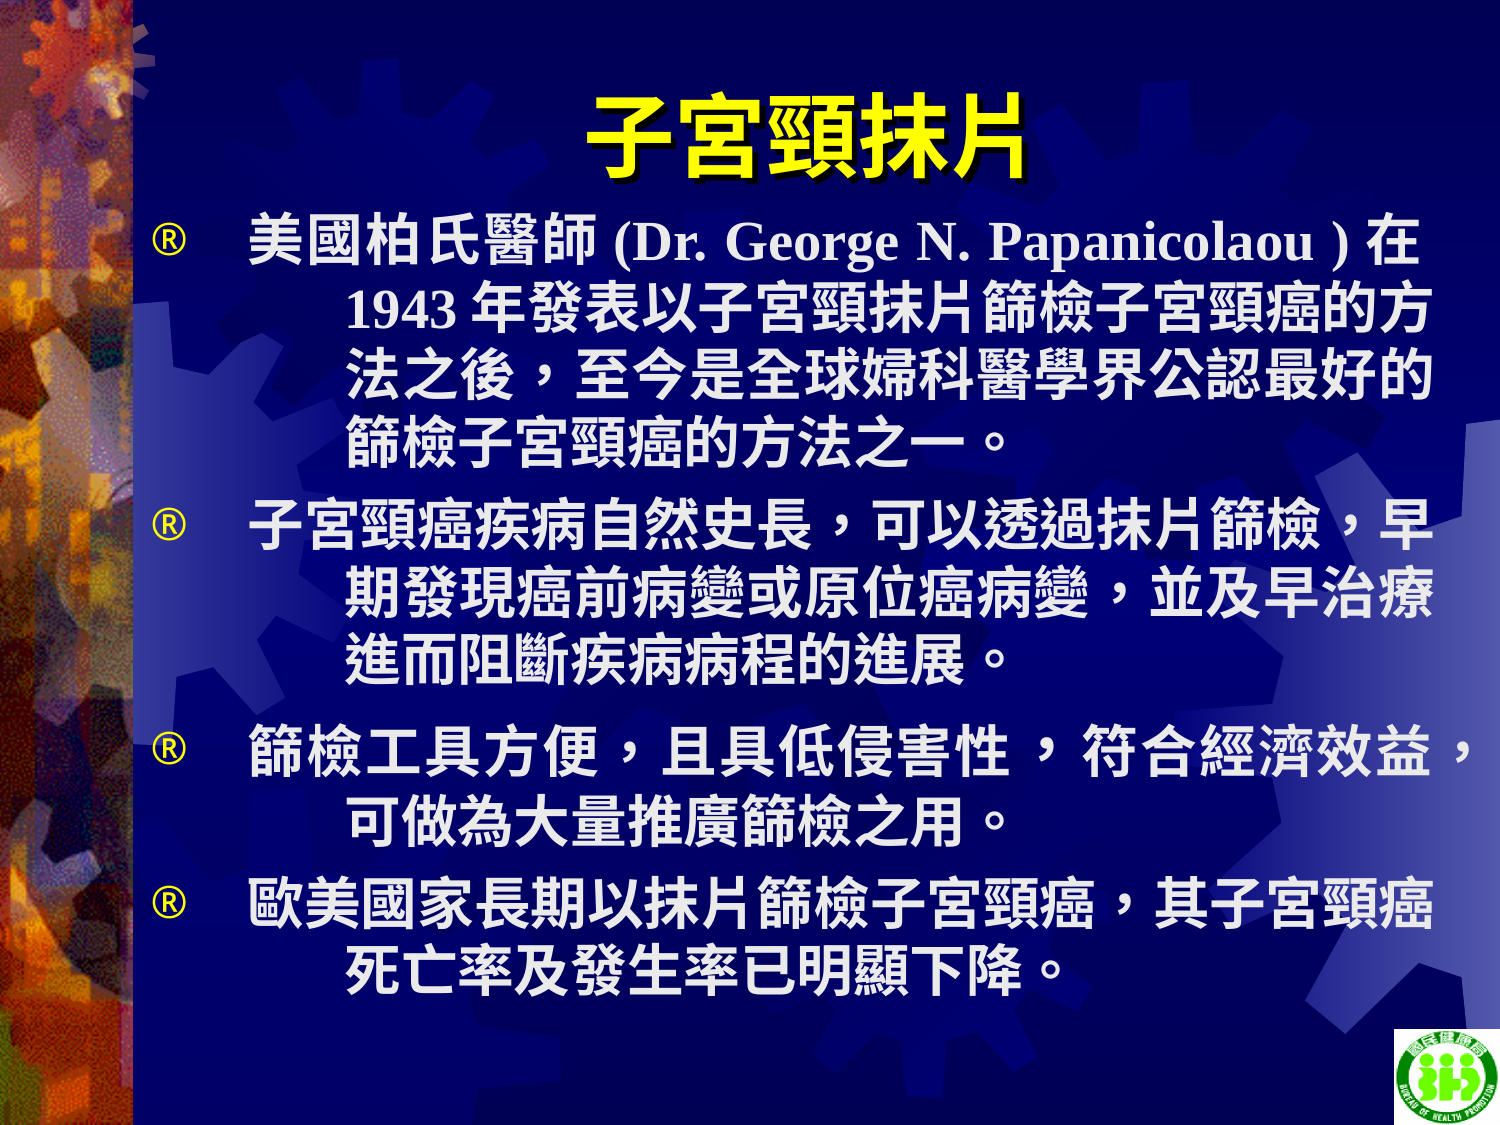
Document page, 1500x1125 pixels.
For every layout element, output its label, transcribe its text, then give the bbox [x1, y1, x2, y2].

title 子宮頸抹片 [174, 50, 1450, 196]
list 美國柏氏醫師(Dr. George N. Papanicolaou )在1943年發表以子宮頸抹片篩檢子宮頸癌的方法之後，至今是全球婦科醫學界公認最好的篩檢子宮頸癌的方法之一。 子宮頸癌疾病自然史長，可以透過抹片篩檢，早期發現癌前病變或原位癌病變，並及早治療進而阻斷疾病病程的進展。 篩檢工具方便，且具低侵害性，符合經濟效益，可做為大量推廣篩檢之用。 歐美國家長期以抹片篩檢子宮頸癌，其子宮頸癌死亡率及發生率已明顯下降。 [135, 196, 1450, 1017]
